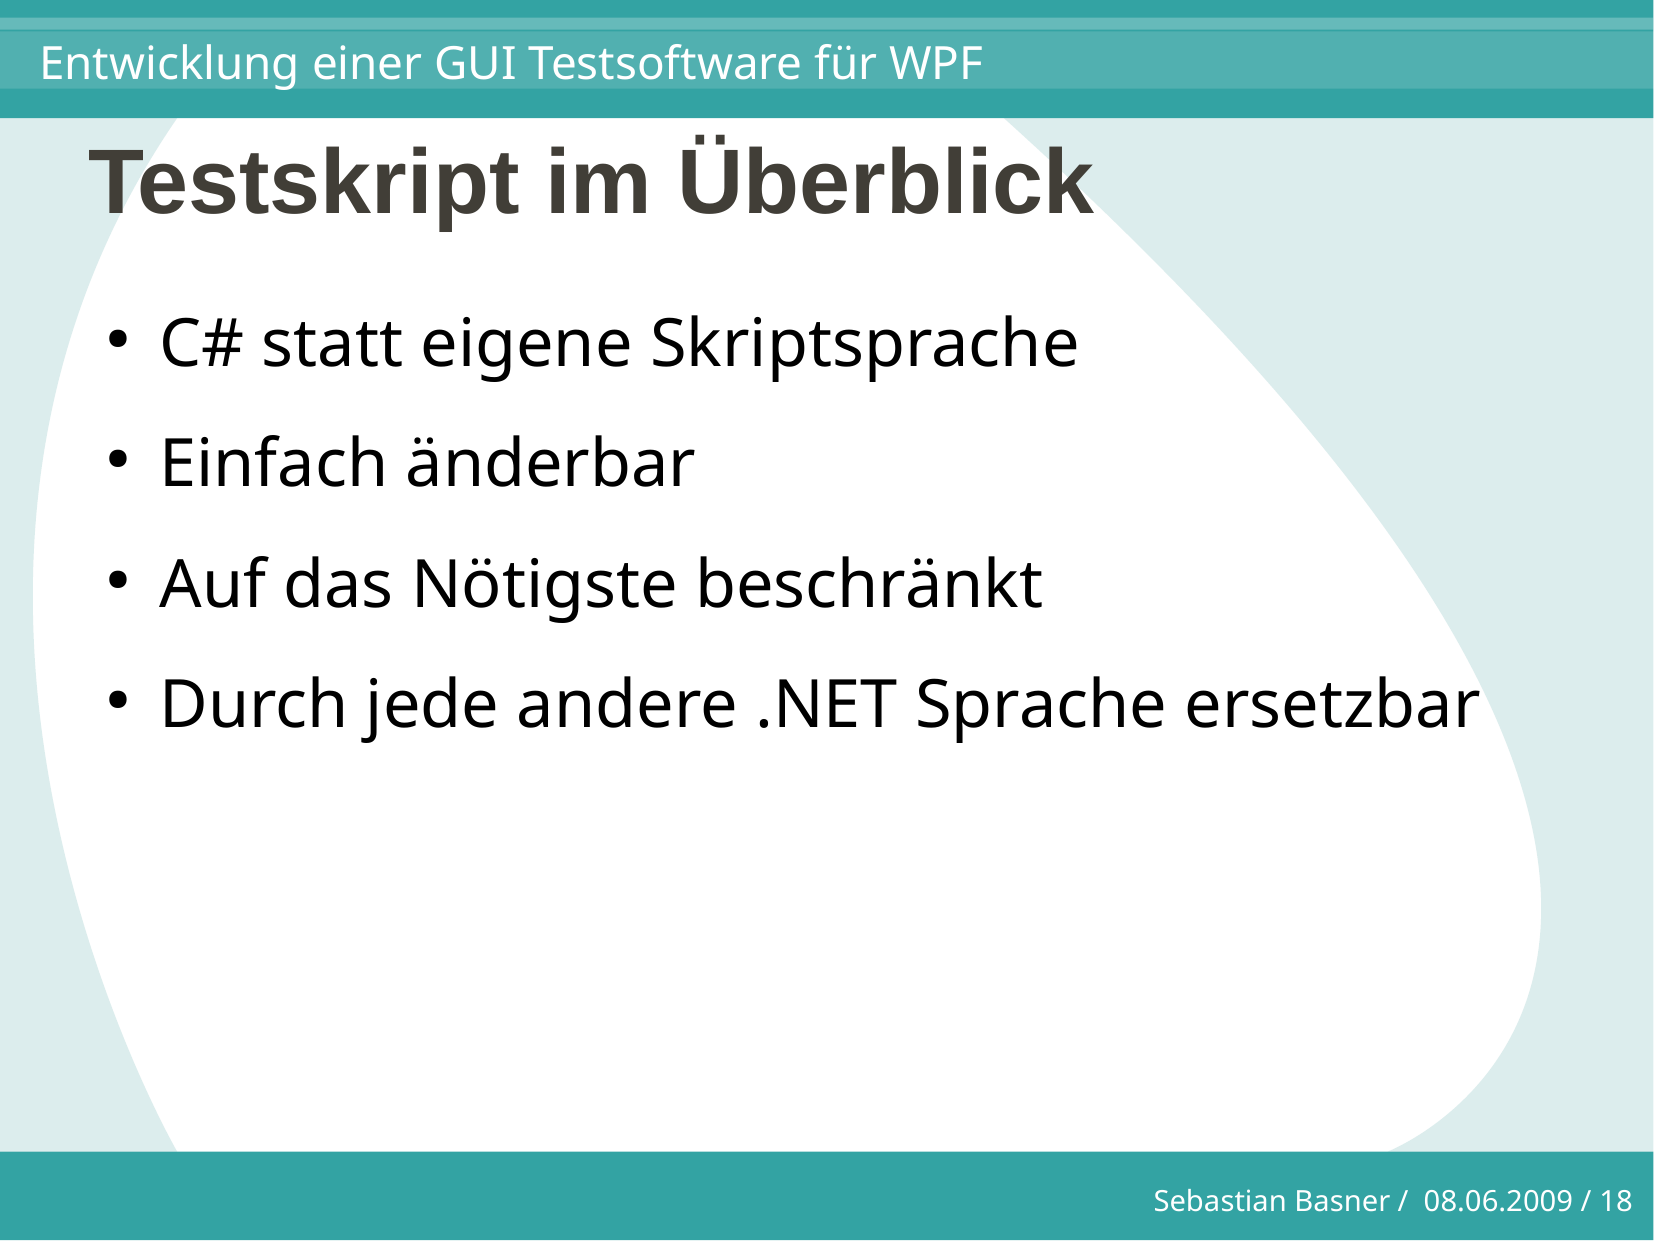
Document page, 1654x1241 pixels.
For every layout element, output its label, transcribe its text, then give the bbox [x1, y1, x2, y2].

title Testskript im Überblick [88, 130, 1577, 234]
list C# statt eigene Skriptsprache Einfach änderbar Auf das Nötigste beschränkt Durch jede andere .NET Sprache ersetzbar [88, 295, 1577, 1099]
